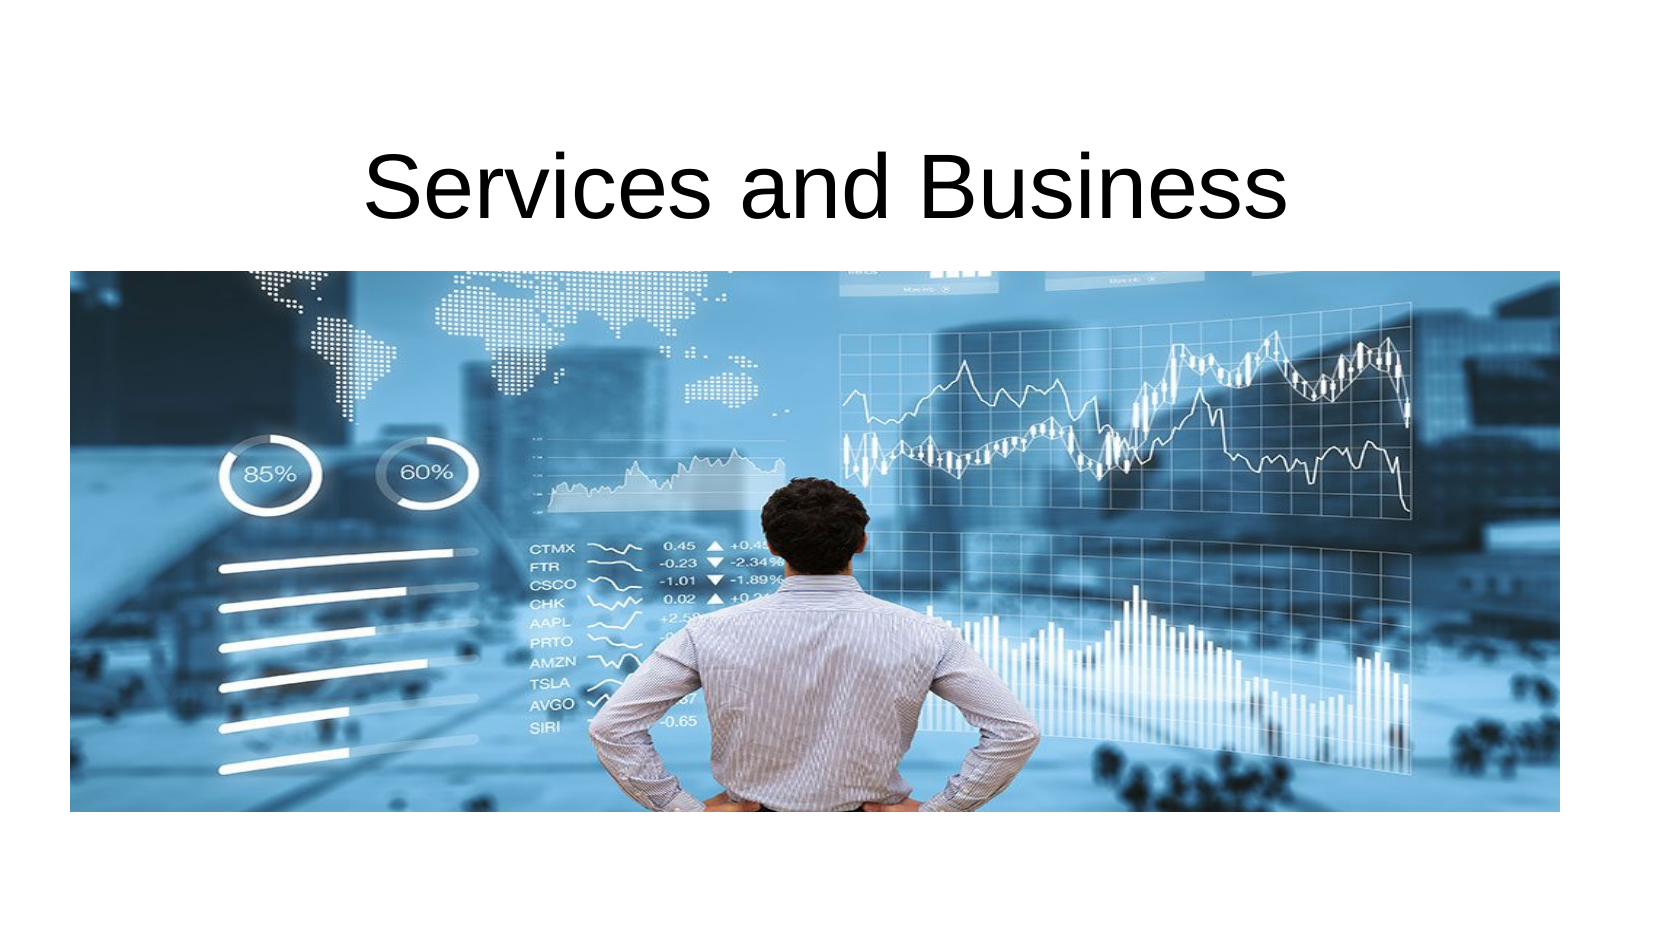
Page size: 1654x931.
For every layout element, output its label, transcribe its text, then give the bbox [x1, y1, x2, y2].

picture [70, 271, 1560, 812]
title Services and Business [82, 104, 1571, 260]
